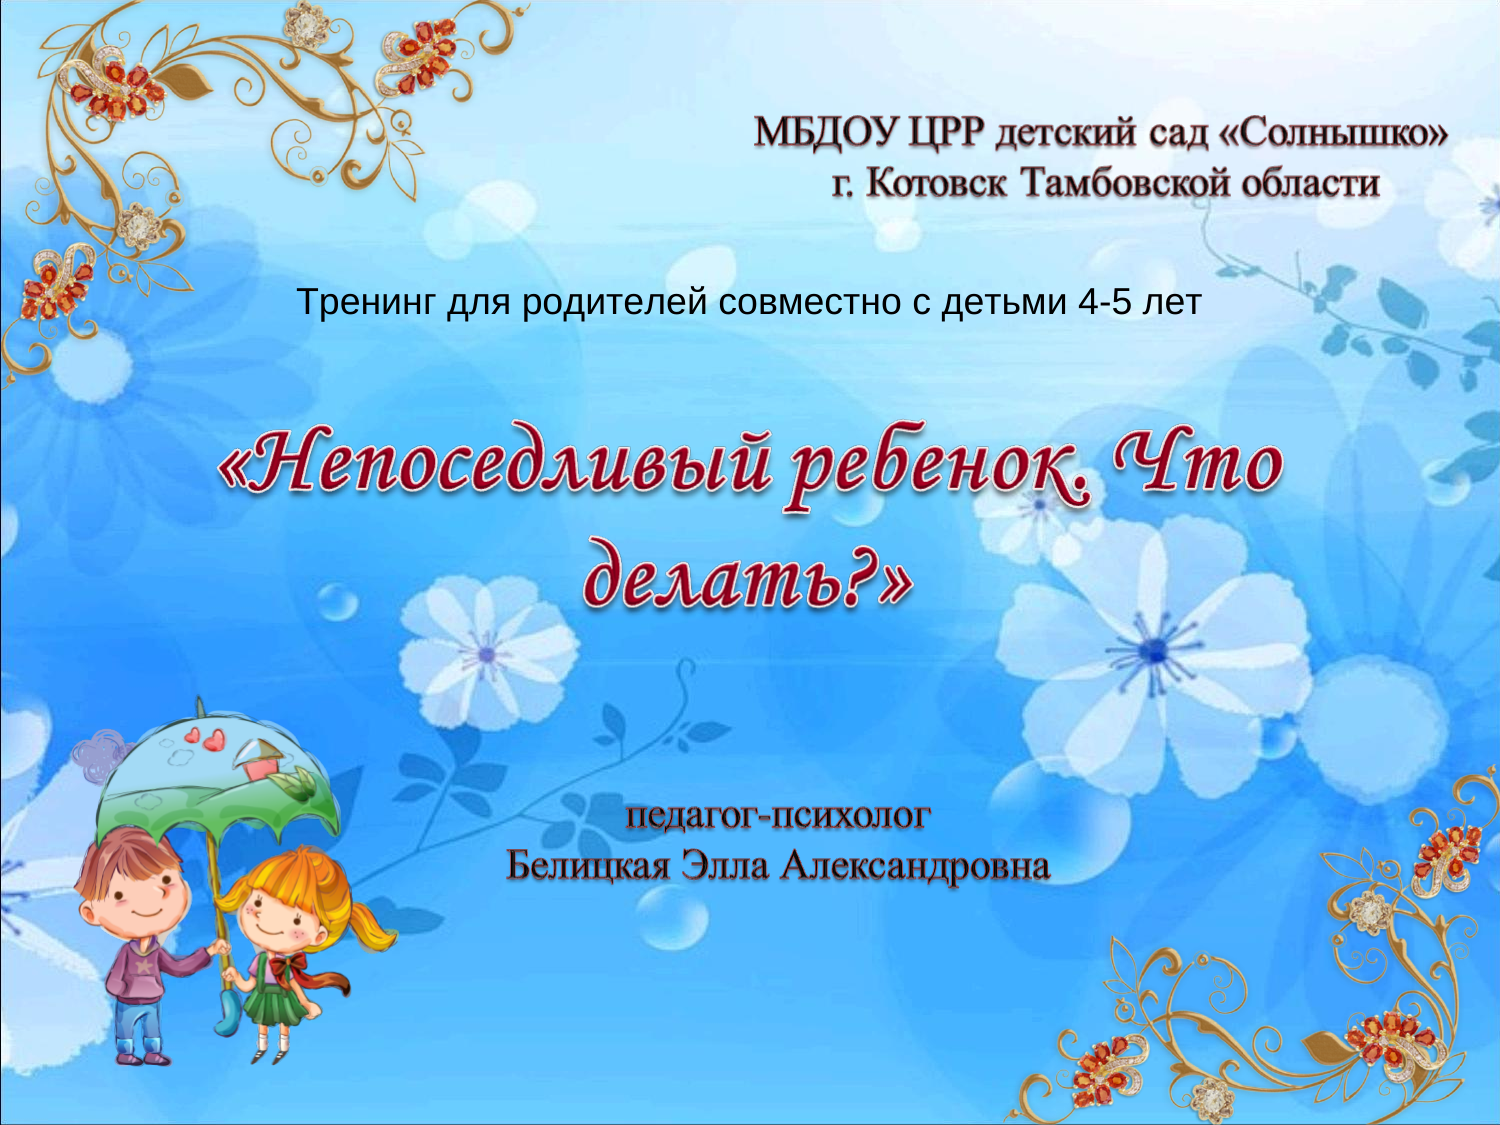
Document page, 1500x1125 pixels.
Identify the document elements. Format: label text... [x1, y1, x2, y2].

text_box Тренинг для родителей совместно с детьми 4-5 лет [281, 269, 1278, 330]
picture [0, 0, 1500, 1125]
